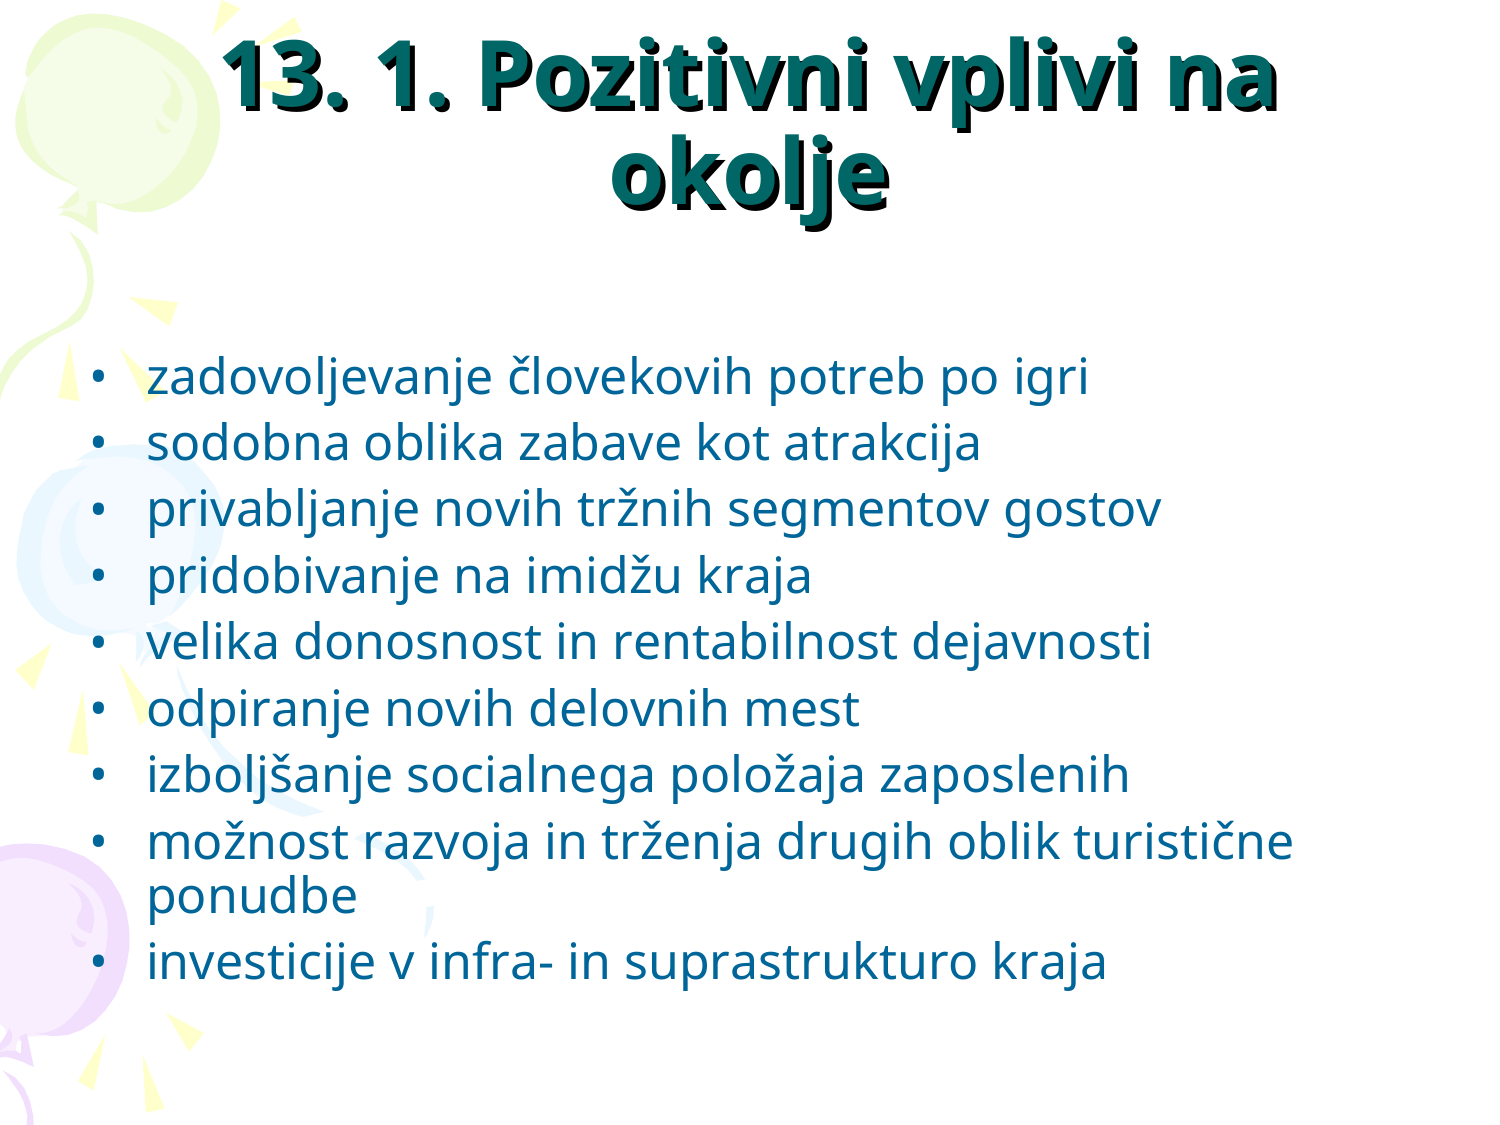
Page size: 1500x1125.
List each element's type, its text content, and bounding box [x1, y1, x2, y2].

list zadovoljevanje človekovih potreb po igri sodobna oblika zabave kot atrakcija privabljanje novih tržnih segmentov gostov pridobivanje na imidžu kraja velika donosnost in rentabilnost dejavnosti odpiranje novih delovnih mest izboljšanje socialnega položaja zaposlenih možnost razvoja in trženja drugih oblik turistične ponudbe investicije v infra- in suprastrukturo kraja [75, 262, 1426, 994]
title 13. 1. Pozitivni vplivi na okolje [72, 16, 1426, 233]
